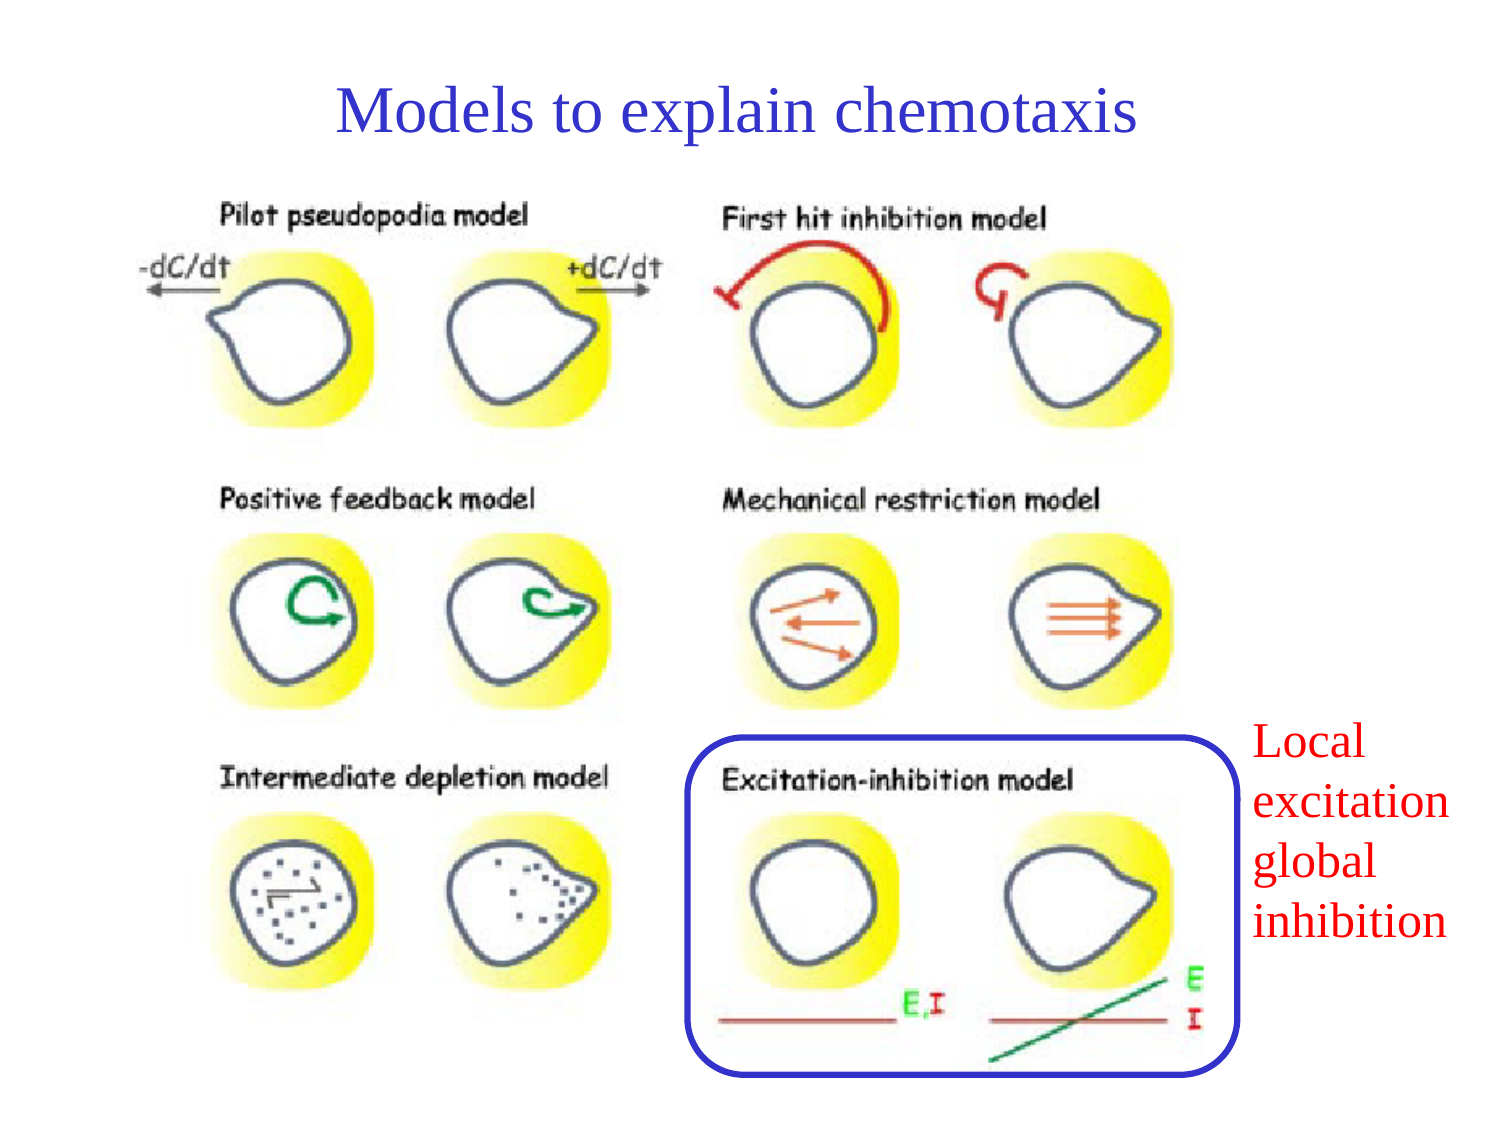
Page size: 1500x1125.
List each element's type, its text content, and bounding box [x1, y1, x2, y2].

text_box Local excitation global inhibition [1237, 699, 1465, 956]
picture [691, 741, 1234, 1071]
title Models to explain chemotaxis [99, 12, 1375, 200]
picture [112, 174, 1238, 1084]
